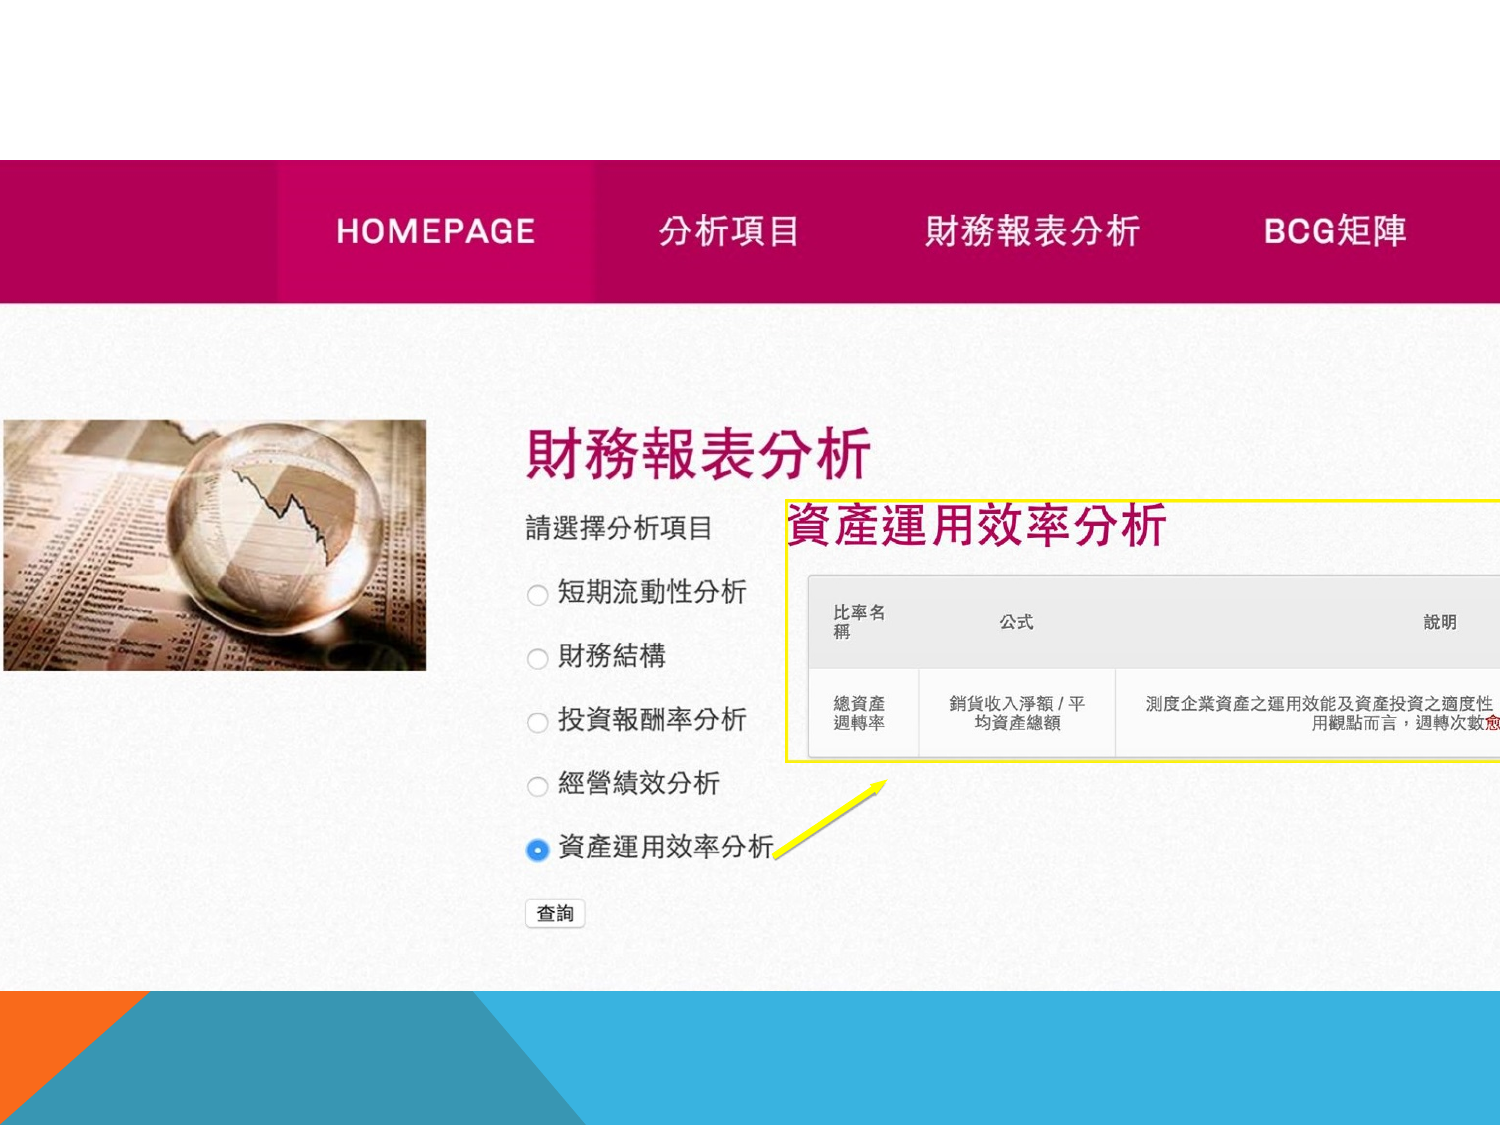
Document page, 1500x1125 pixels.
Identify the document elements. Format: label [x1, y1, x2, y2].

picture [0, 160, 1500, 991]
